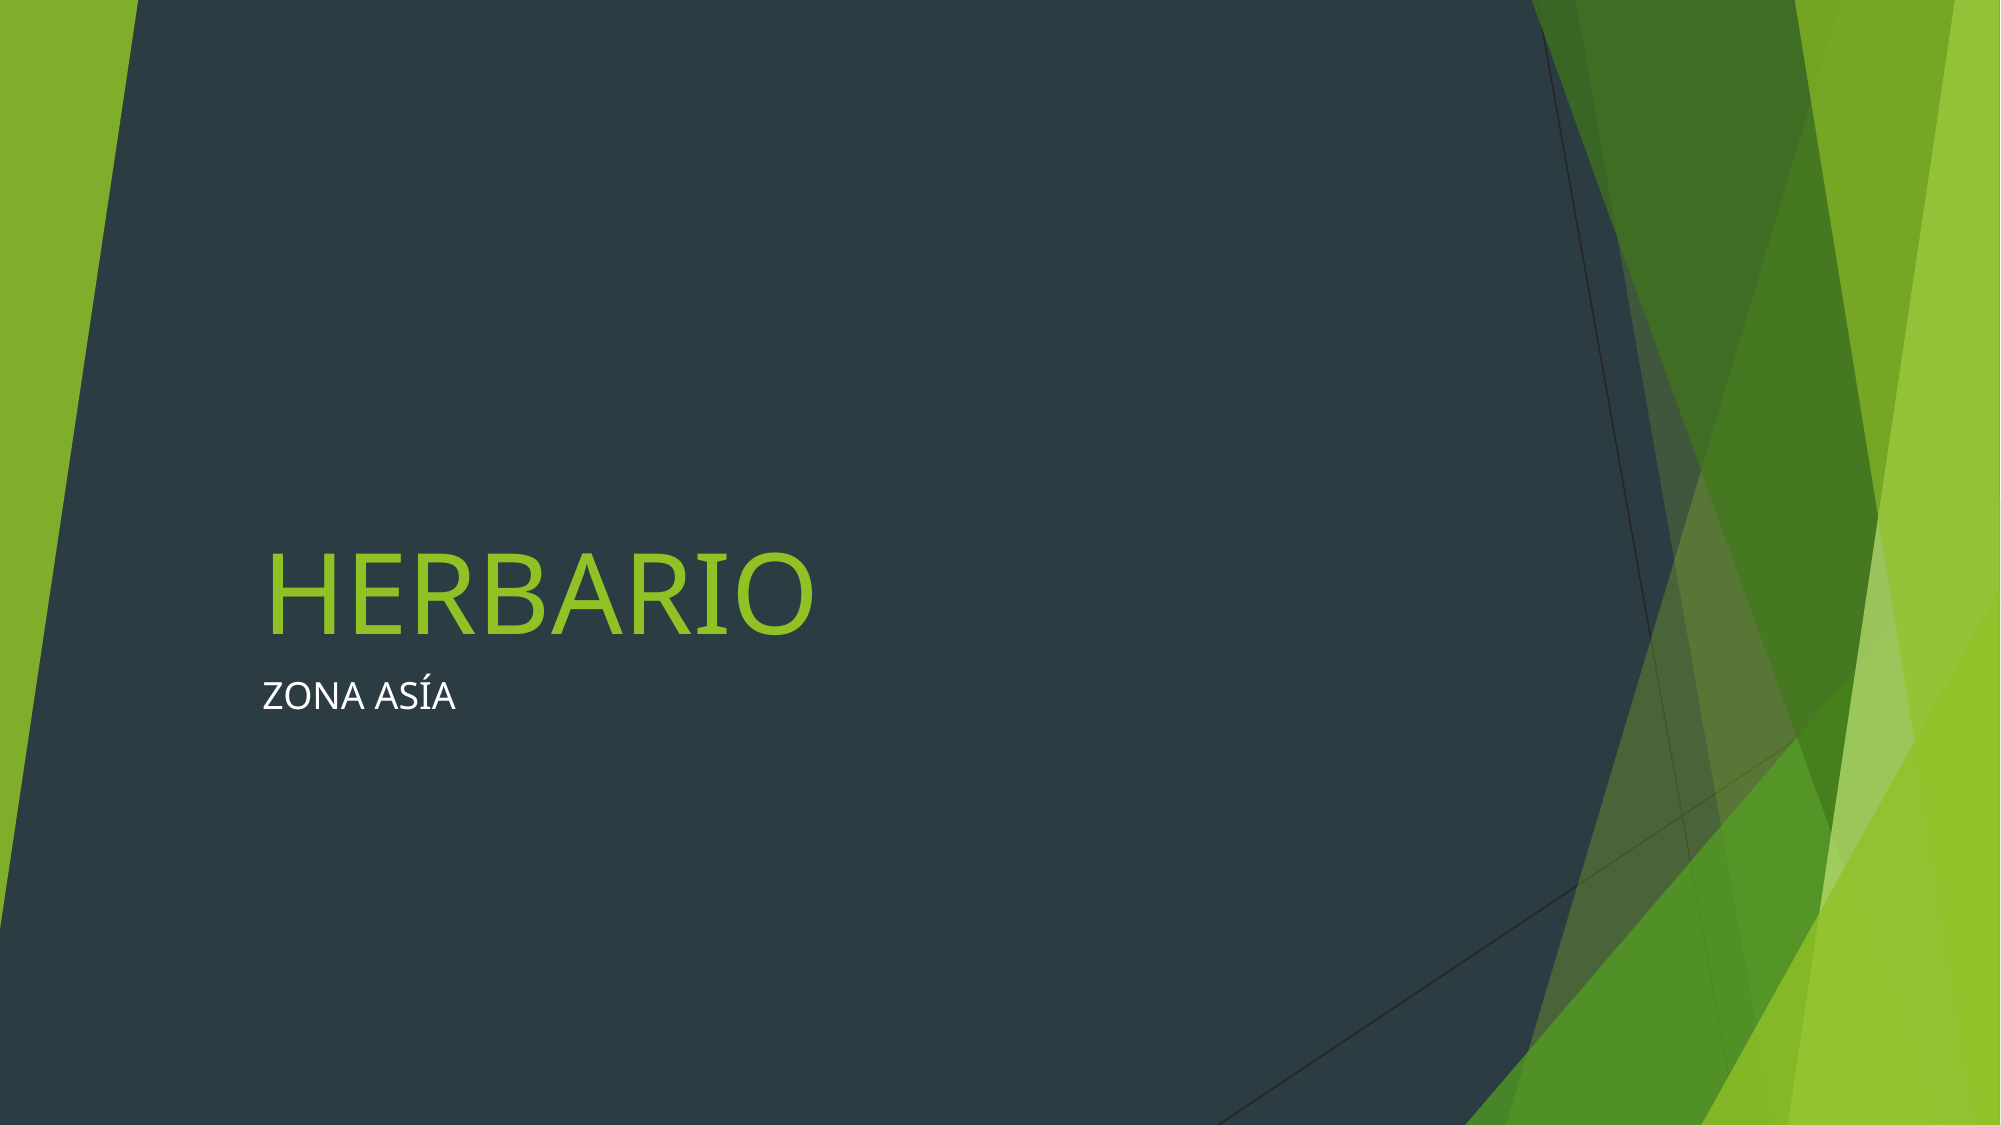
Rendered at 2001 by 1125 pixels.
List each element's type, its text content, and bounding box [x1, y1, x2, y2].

title HERBARIO [247, 394, 1522, 664]
subtitle ZONA ASÍA [247, 664, 1522, 845]
